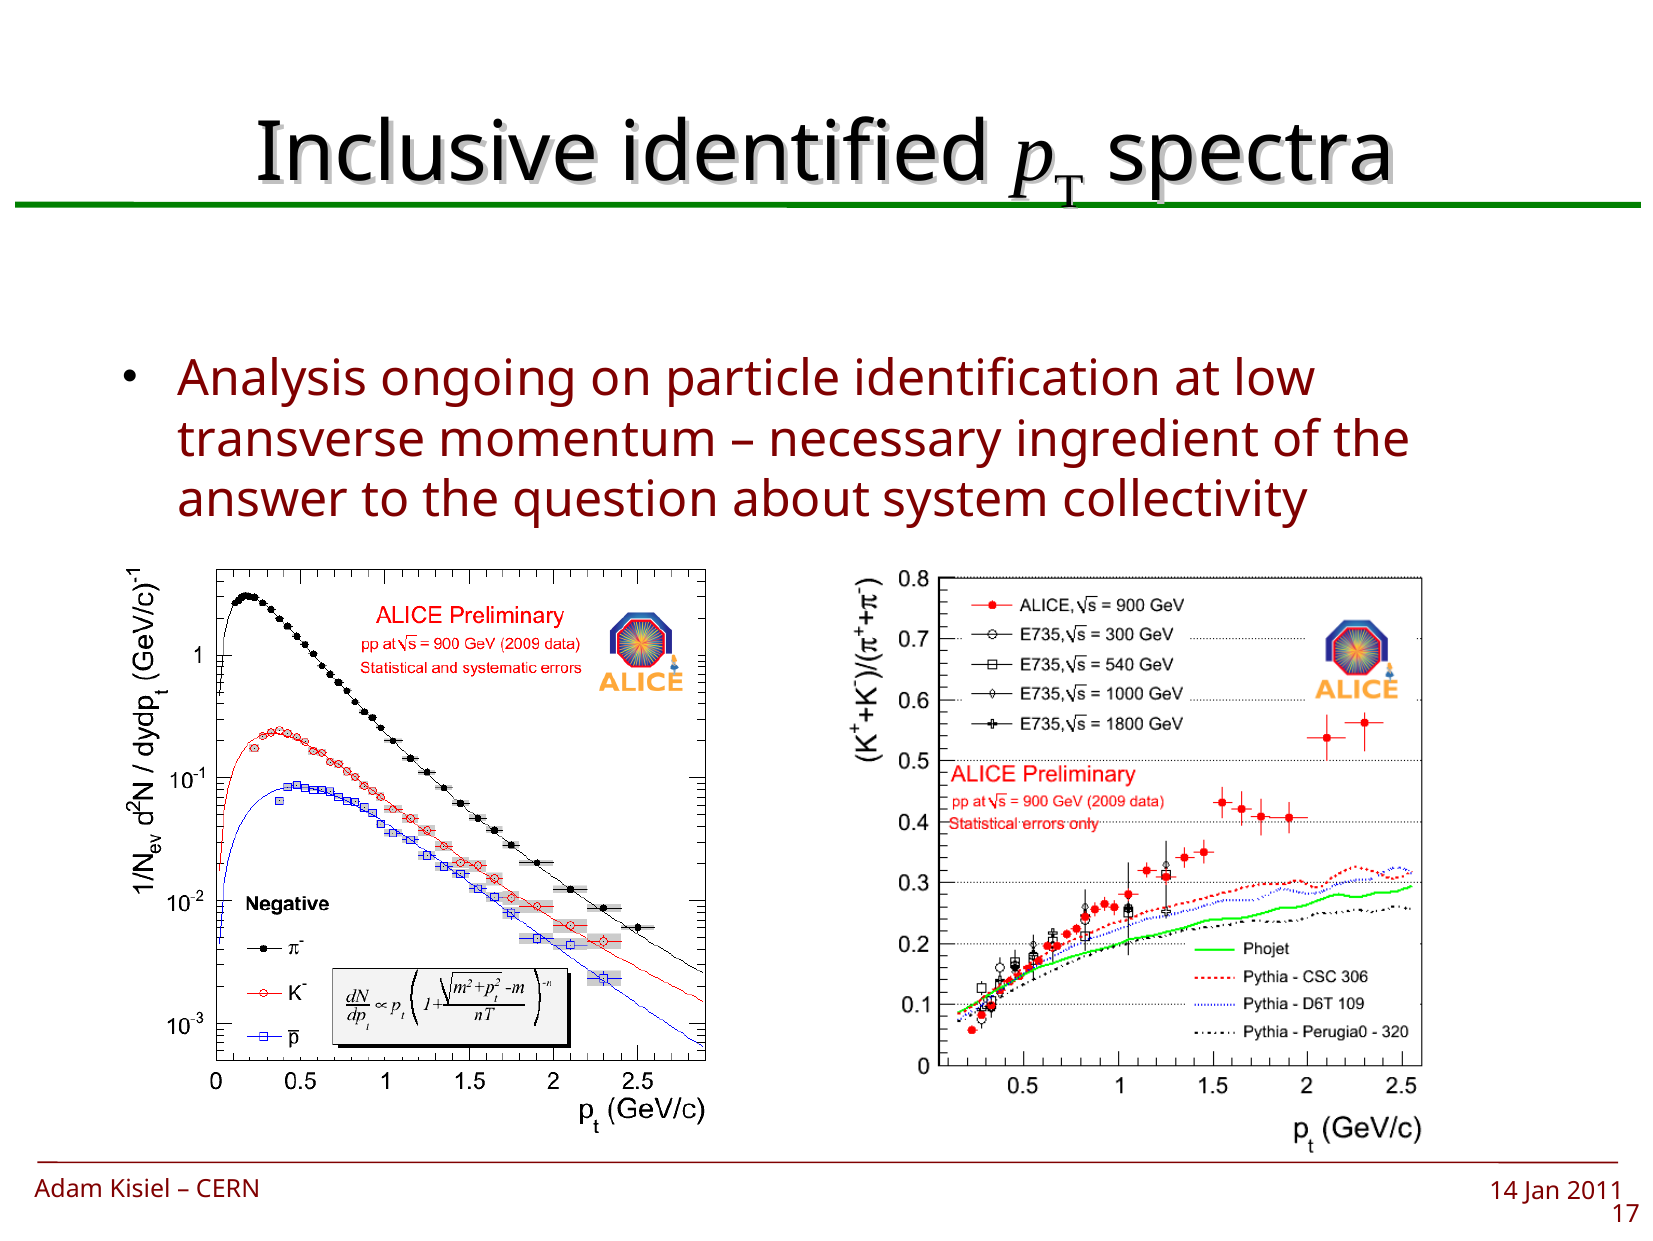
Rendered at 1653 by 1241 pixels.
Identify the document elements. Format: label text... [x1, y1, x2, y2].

list Analysis ongoing on particle identification at low transverse momentum – necessary ingredient of the answer to the question about system collectivity [121, 344, 1533, 1164]
picture [126, 532, 769, 1153]
title Inclusive identified pT spectra [119, 60, 1531, 253]
picture [843, 541, 1486, 1158]
